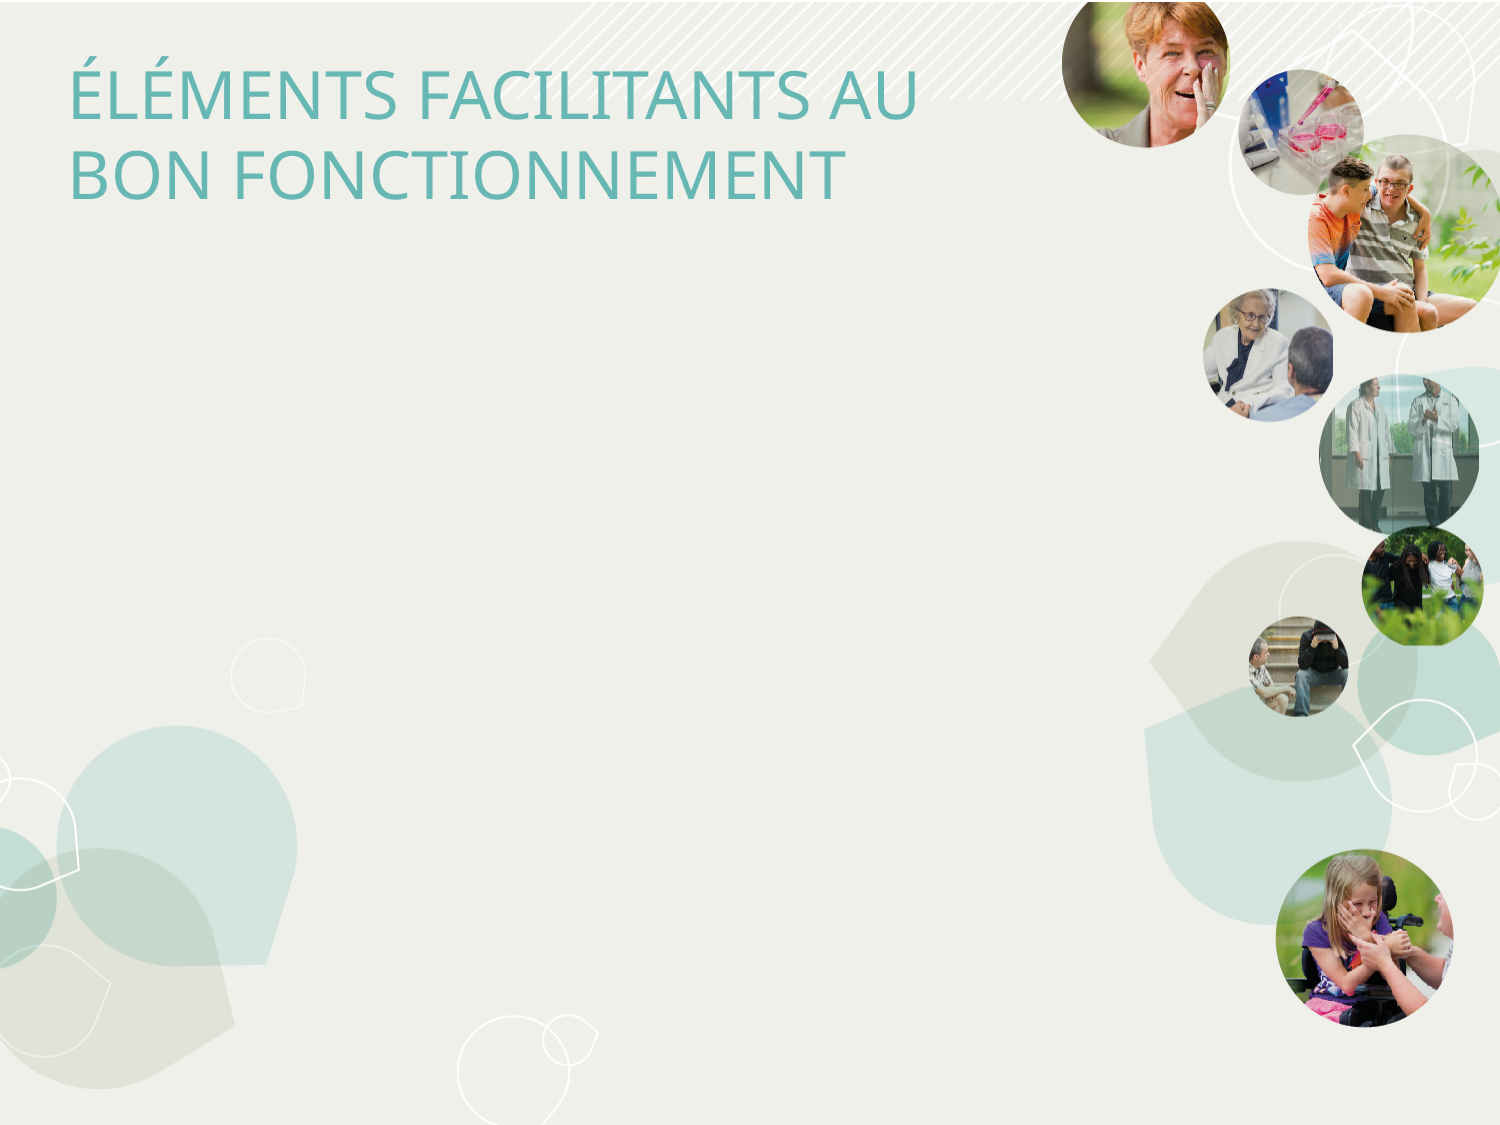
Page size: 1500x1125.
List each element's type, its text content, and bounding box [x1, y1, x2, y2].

title ÉLÉMENTS FACILITANTS AU BON FONCTIONNEMENT [53, 45, 1046, 197]
picture [0, 2, 1500, 1125]
